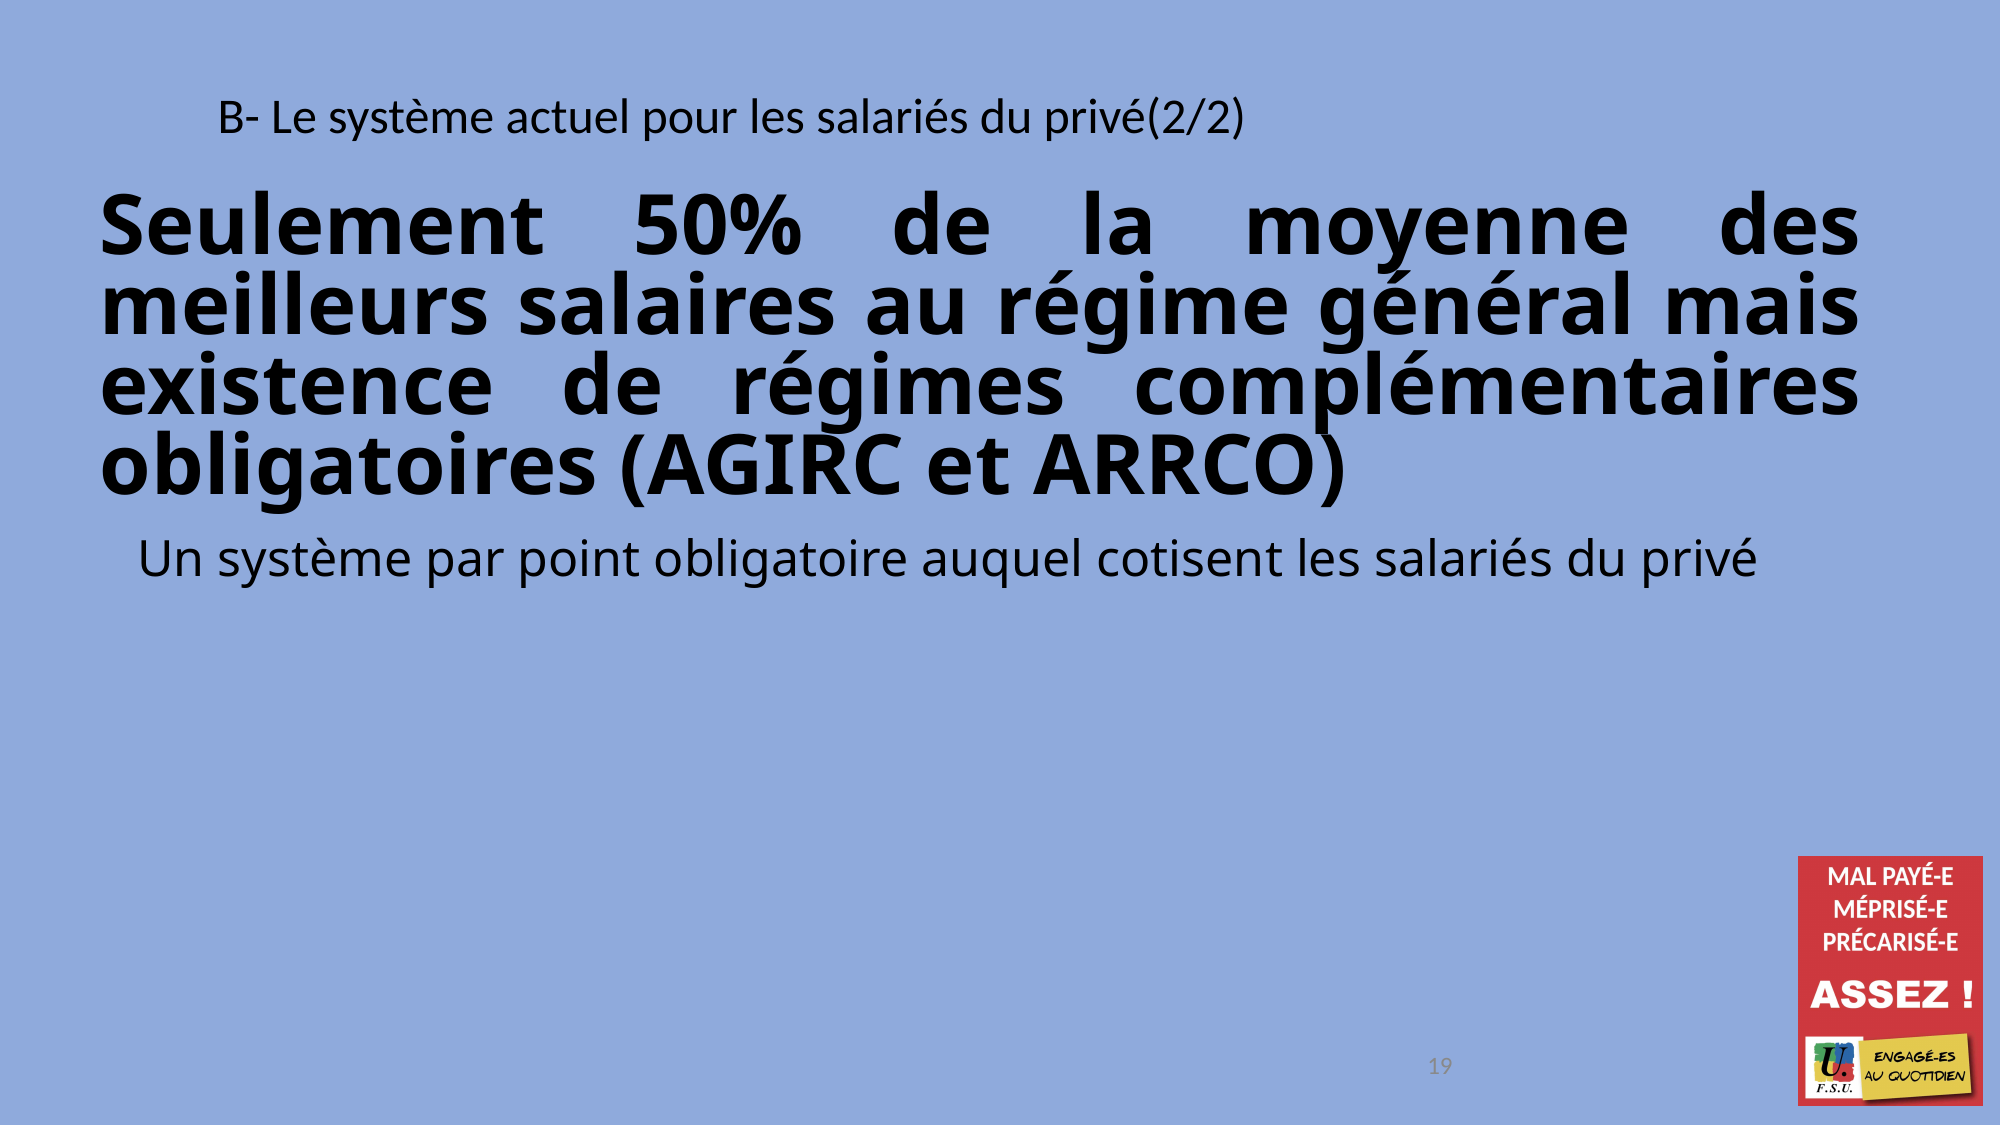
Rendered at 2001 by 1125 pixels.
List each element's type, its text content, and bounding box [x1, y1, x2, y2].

text_box B- Le système actuel pour les salariés du privé(2/2) [202, 76, 1863, 151]
picture [1798, 856, 1983, 1106]
slide_number <numéro> [1412, 1042, 1798, 1103]
text_box Un système par point obligatoire auquel cotisent les salariés du privé [137, 538, 1900, 1089]
text_box Seulement 50% de la moyenne des meilleurs salaires au régime général mais existence de régimes complémentaires obligatoires (AGIRC et ARRCO) [99, 144, 1863, 377]
